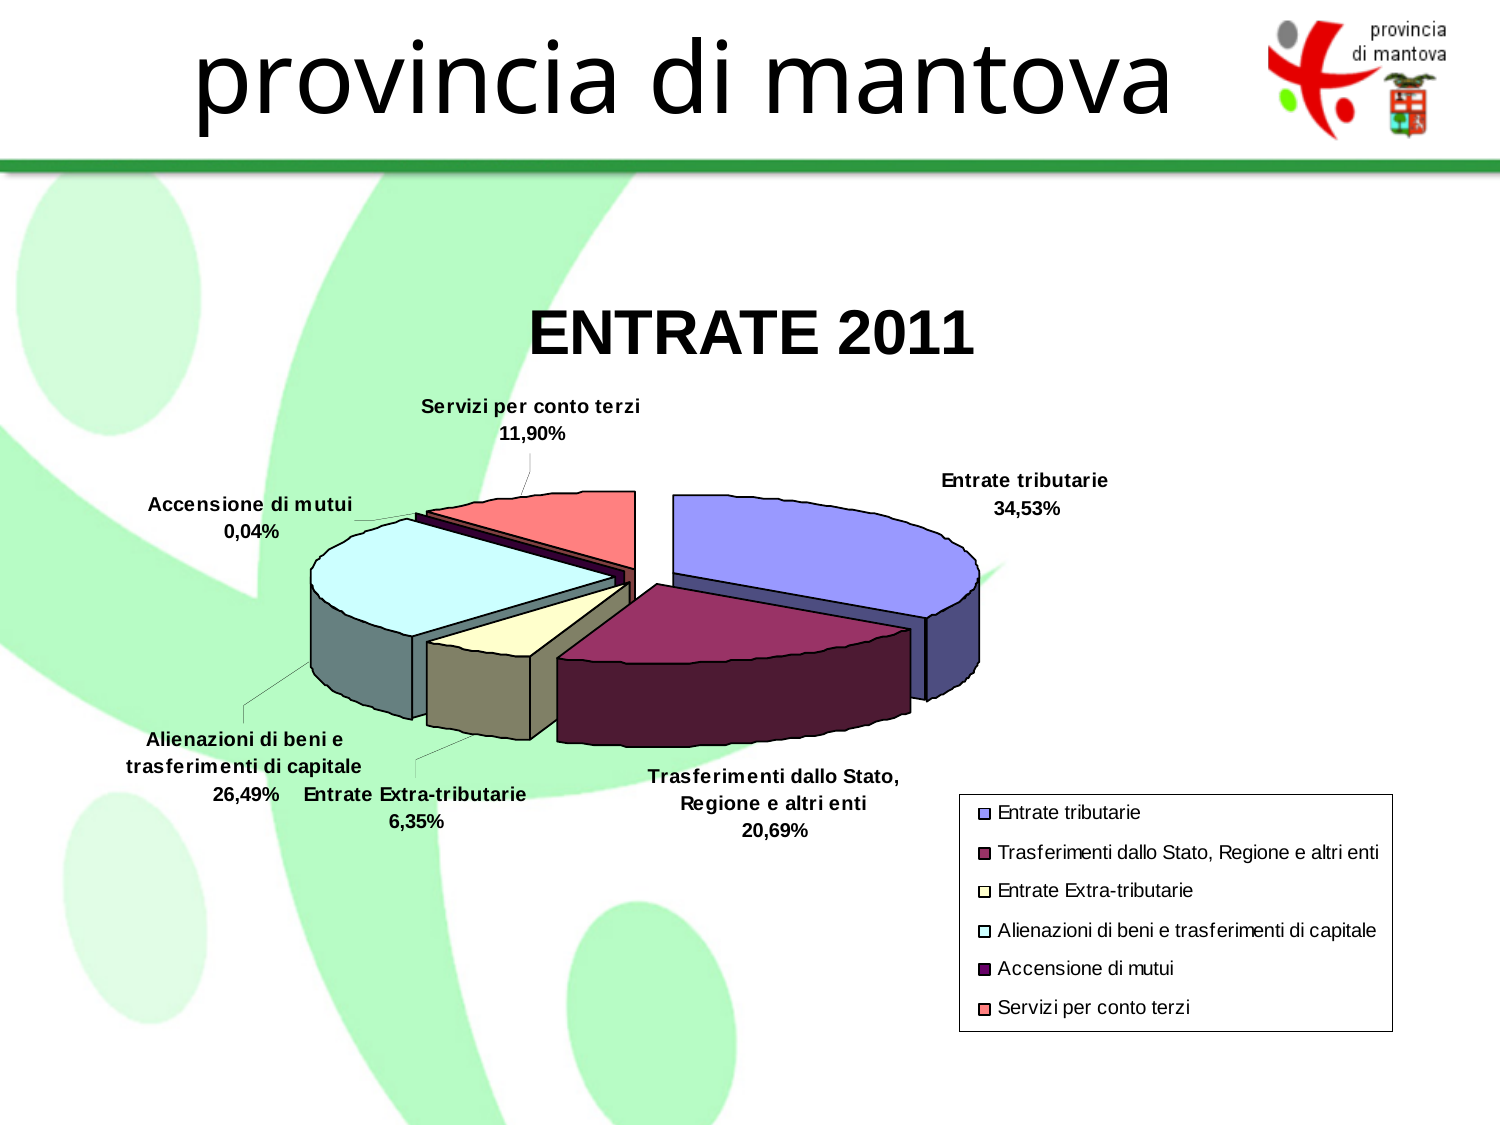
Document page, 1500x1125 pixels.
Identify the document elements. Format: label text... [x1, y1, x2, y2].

picture [1267, 15, 1452, 142]
chart [40, 266, 1464, 1041]
text_box provincia di mantova [176, 5, 1205, 142]
picture [0, 157, 1500, 1125]
